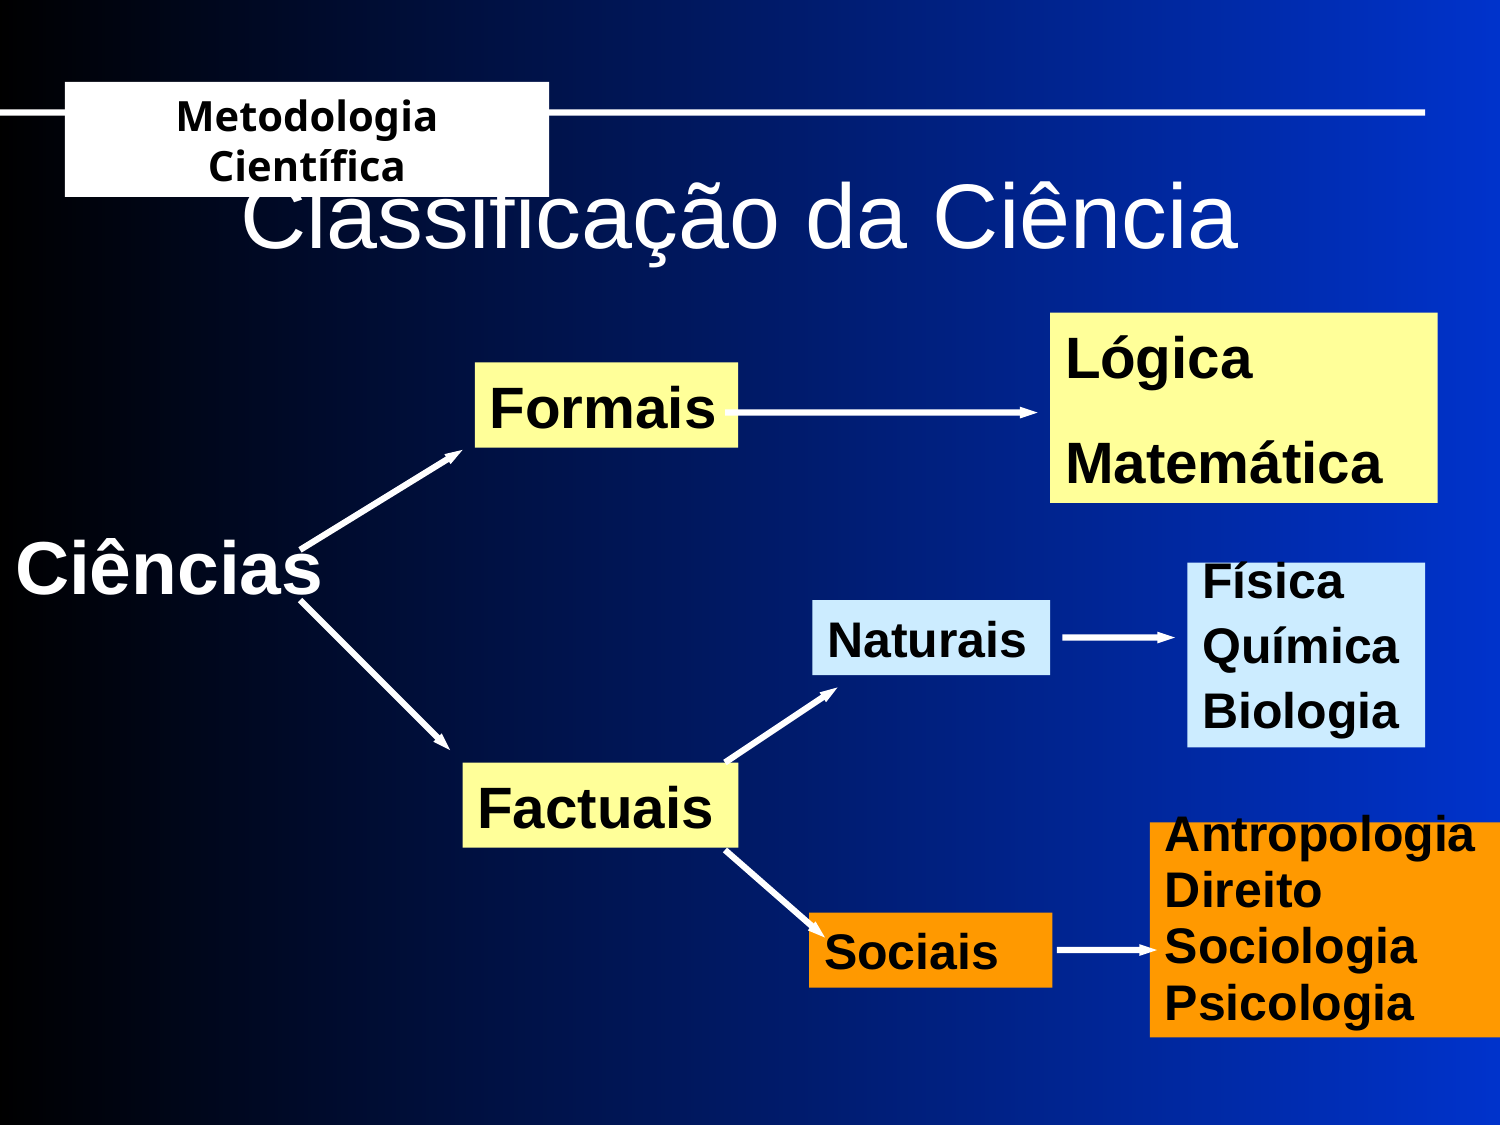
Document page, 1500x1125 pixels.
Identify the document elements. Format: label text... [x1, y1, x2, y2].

text_box Formais [474, 362, 739, 448]
text_box Metodologia Científica [64, 81, 550, 147]
text_box Antropologia Direito Sociologia Psicologia [1149, 822, 1500, 1038]
text_box Física Química Biologia [1187, 562, 1426, 748]
text_box Classificação da Ciência [225, 149, 1265, 276]
text_box Factuais [462, 762, 739, 848]
text_box Lógica Matemática [1050, 312, 1438, 503]
text_box Sociais [809, 912, 1053, 988]
text_box Naturais [812, 600, 1051, 676]
text_box Ciências [0, 512, 342, 619]
